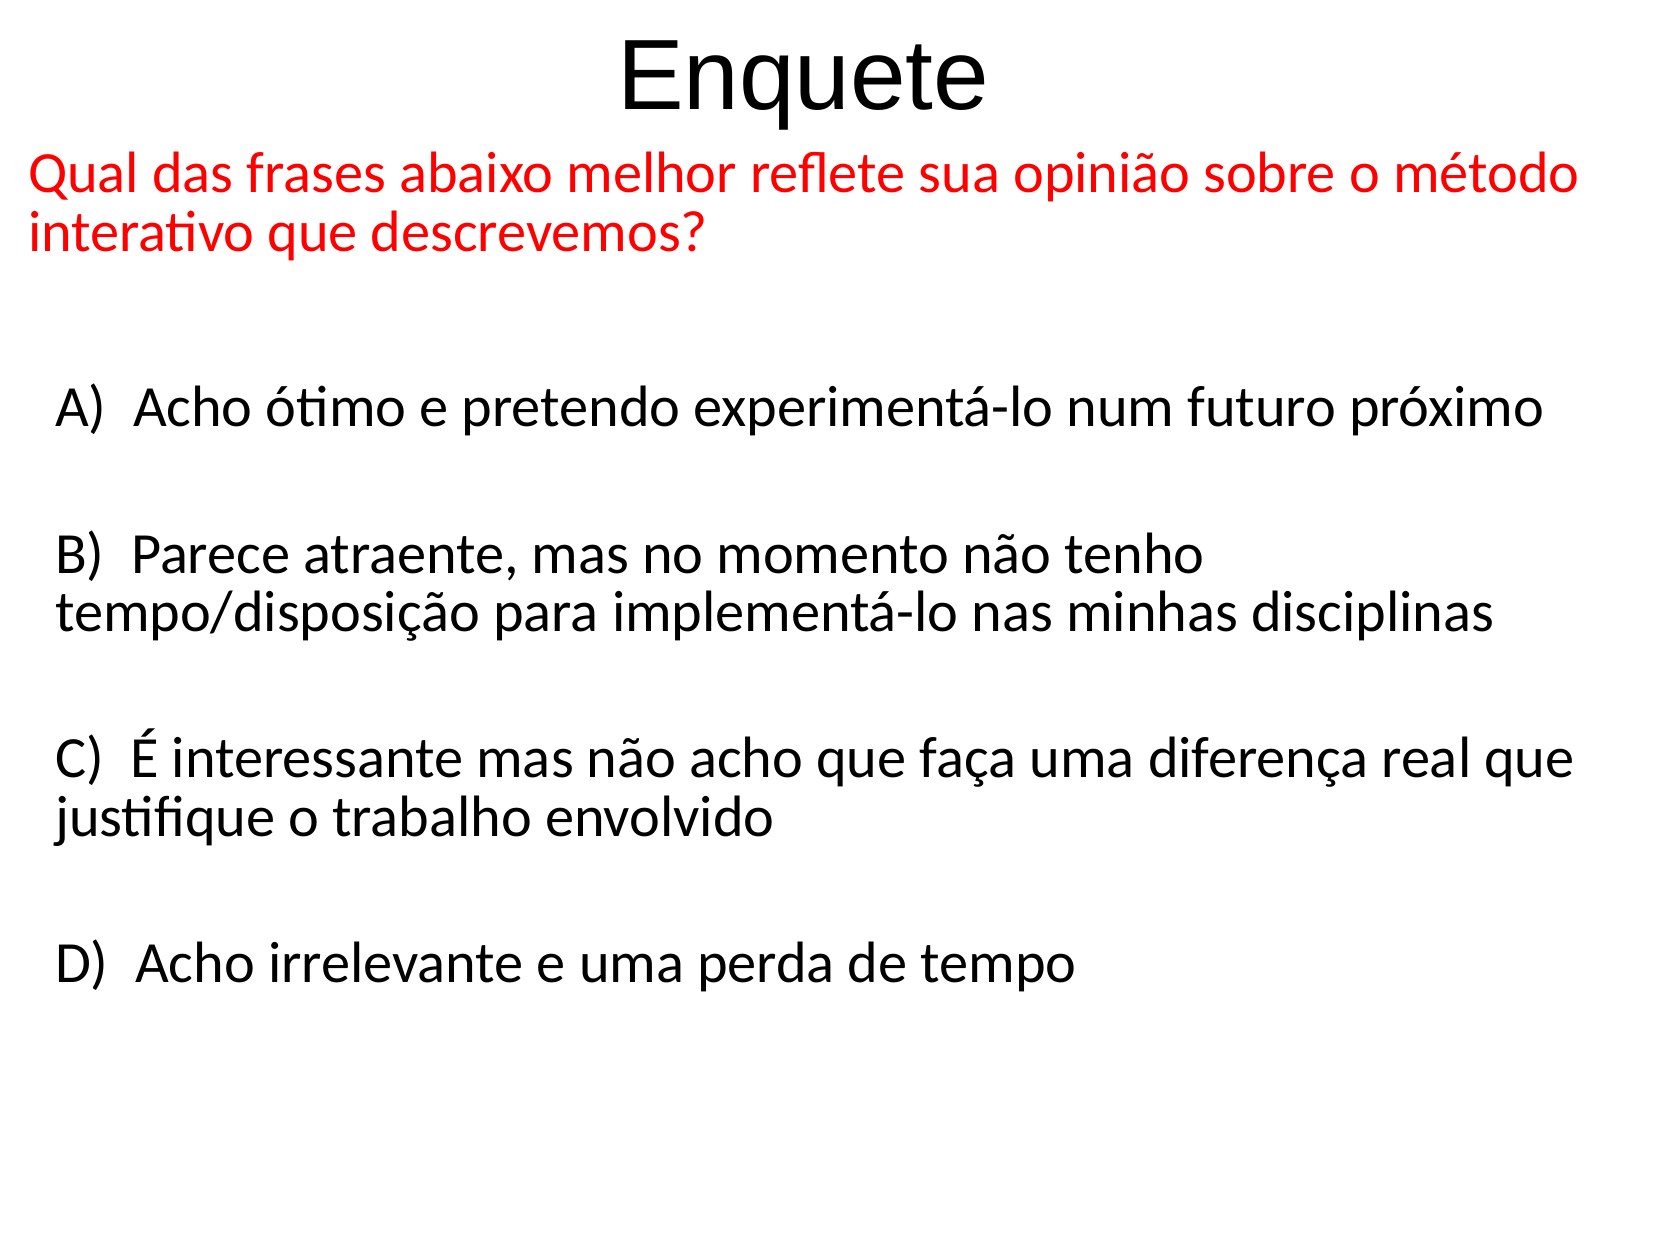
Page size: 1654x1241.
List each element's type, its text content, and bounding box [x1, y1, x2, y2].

list Qual das frases abaixo melhor reflete sua opinião sobre o método interativo que descrevemos? A) Acho ótimo e pretendo experimentá-lo num futuro próximo B) Parece atraente, mas no momento não tenho tempo/disposição para implementá-lo nas minhas disciplinas C) É interessante mas não acho que faça uma diferença real que justifique o trabalho envolvido D) Acho irrelevante e uma perda de tempo [28, 148, 1642, 1182]
text_box Enquete [602, 11, 1184, 315]
